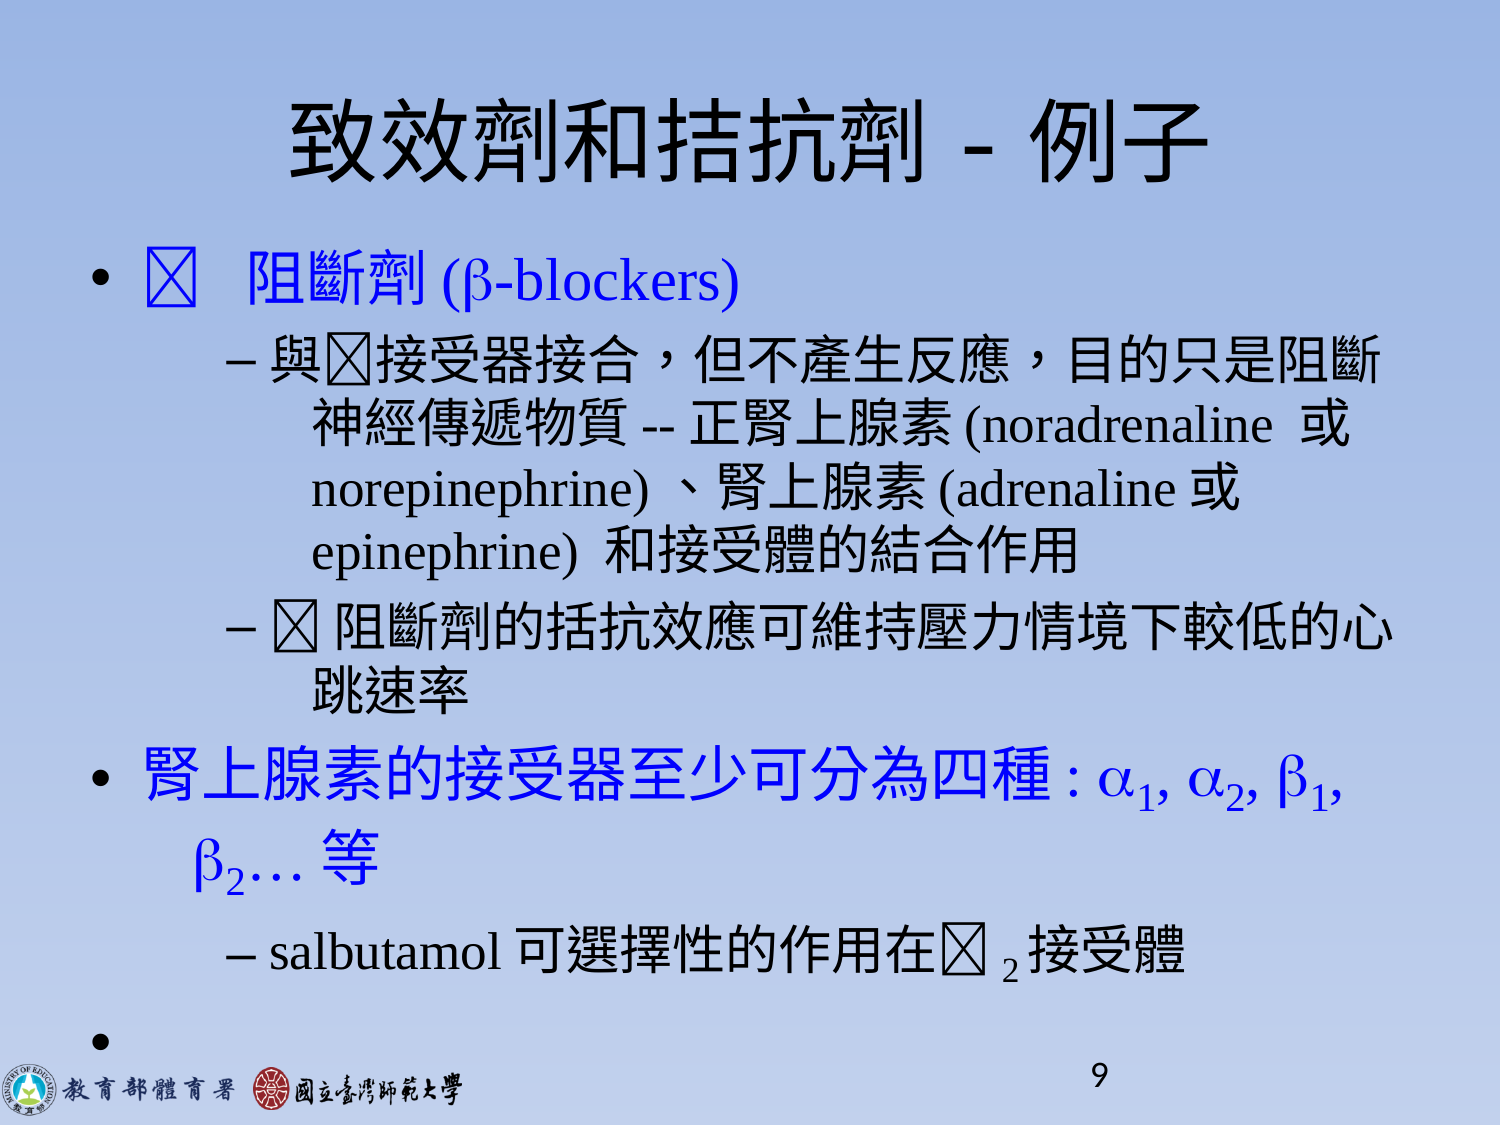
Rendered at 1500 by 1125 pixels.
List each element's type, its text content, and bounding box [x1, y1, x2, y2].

list  阻斷劑(-blockers) 與接受器接合，但不產生反應，目的只是阻斷神經傳遞物質--正腎上腺素(noradrenaline 或norepinephrine)、腎上腺素(adrenaline或epinephrine) 和接受體的結合作用 阻斷劑的括抗效應可維持壓力情境下較低的心跳速率 腎上腺素的接受器至少可分為四種: 1, 2, 1, 2…等 salbutamol可選擇性的作用在2接受體 [75, 232, 1426, 1005]
title 致效劑和拮抗劑-例子 [75, 45, 1426, 232]
text_box 9 [1074, 1042, 1426, 1103]
